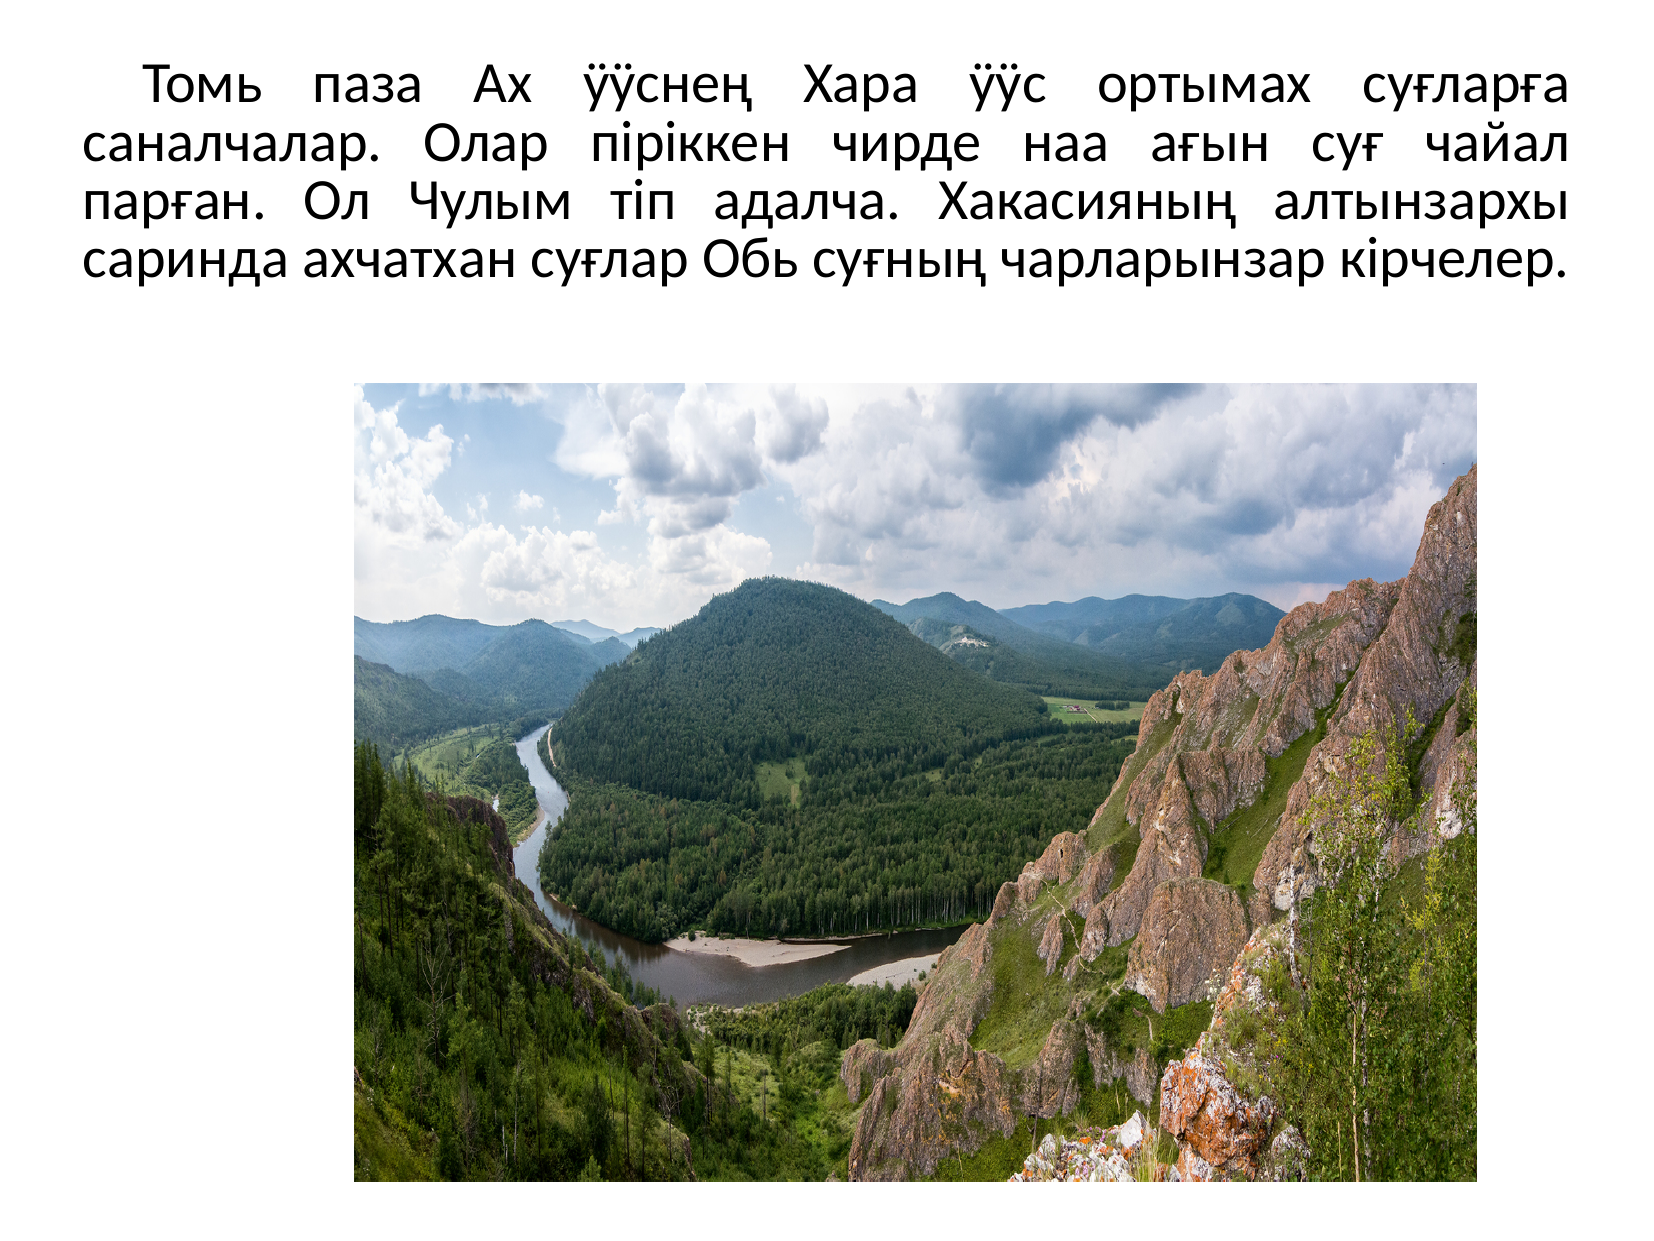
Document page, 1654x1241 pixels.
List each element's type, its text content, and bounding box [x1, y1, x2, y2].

picture [354, 383, 1477, 1182]
list Томь паза Ах ӱӱснең Хара ӱӱс ортымах суғларға саналчалар. Олар піріккен чирде наа ағын суғ чайал парған. Ол Чулым тіп адалча. Хакасияның алтынзархы саринда ахчатхан суғлар Обь суғның чарларынзар кірчелер. [82, 59, 1571, 1109]
